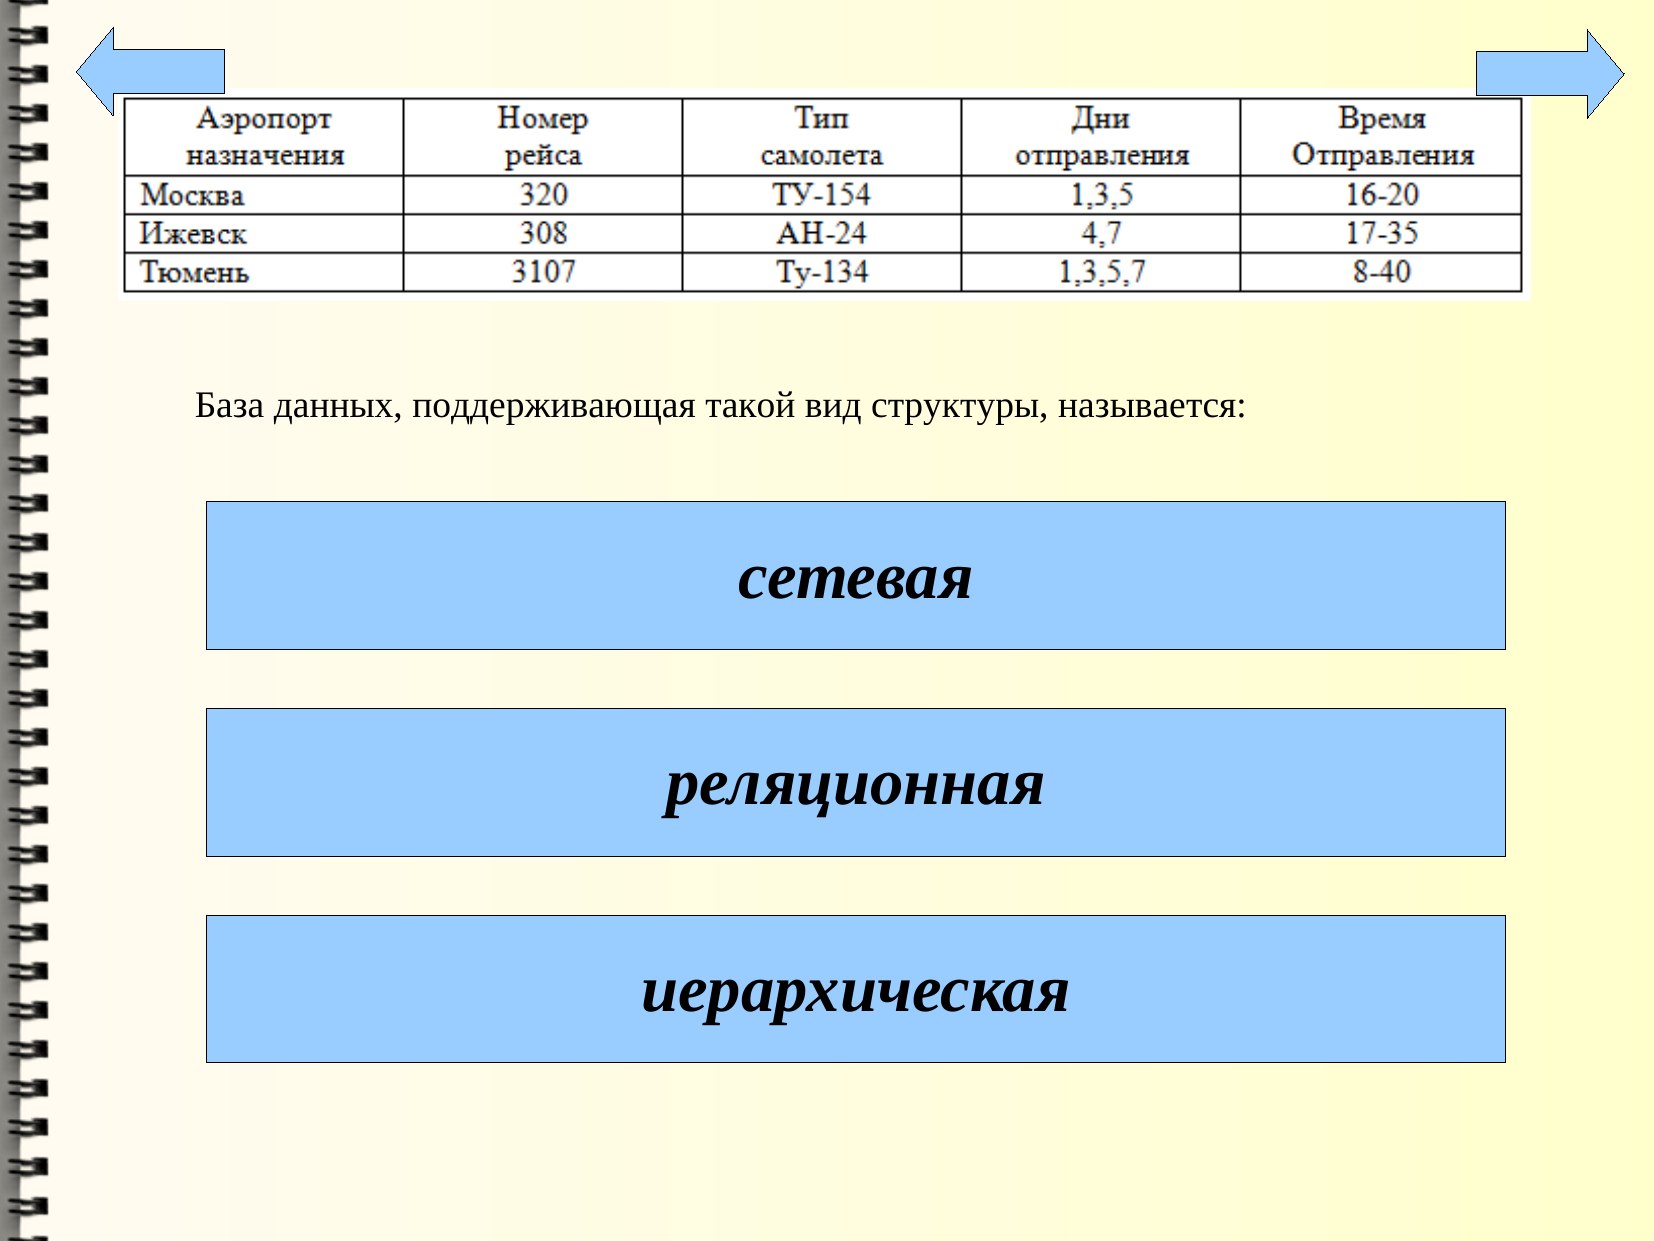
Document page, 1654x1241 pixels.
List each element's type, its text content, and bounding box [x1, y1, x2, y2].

text_box сетевая [206, 501, 1506, 650]
picture [0, 0, 1654, 1241]
picture [118, 88, 1531, 301]
text_box иерархическая [206, 915, 1506, 1063]
list База данных, поддерживающая такой вид структуры, называется: [177, 383, 1652, 473]
text_box реляционная [206, 708, 1506, 857]
text_box [1476, 29, 1625, 119]
text_box [76, 27, 225, 116]
